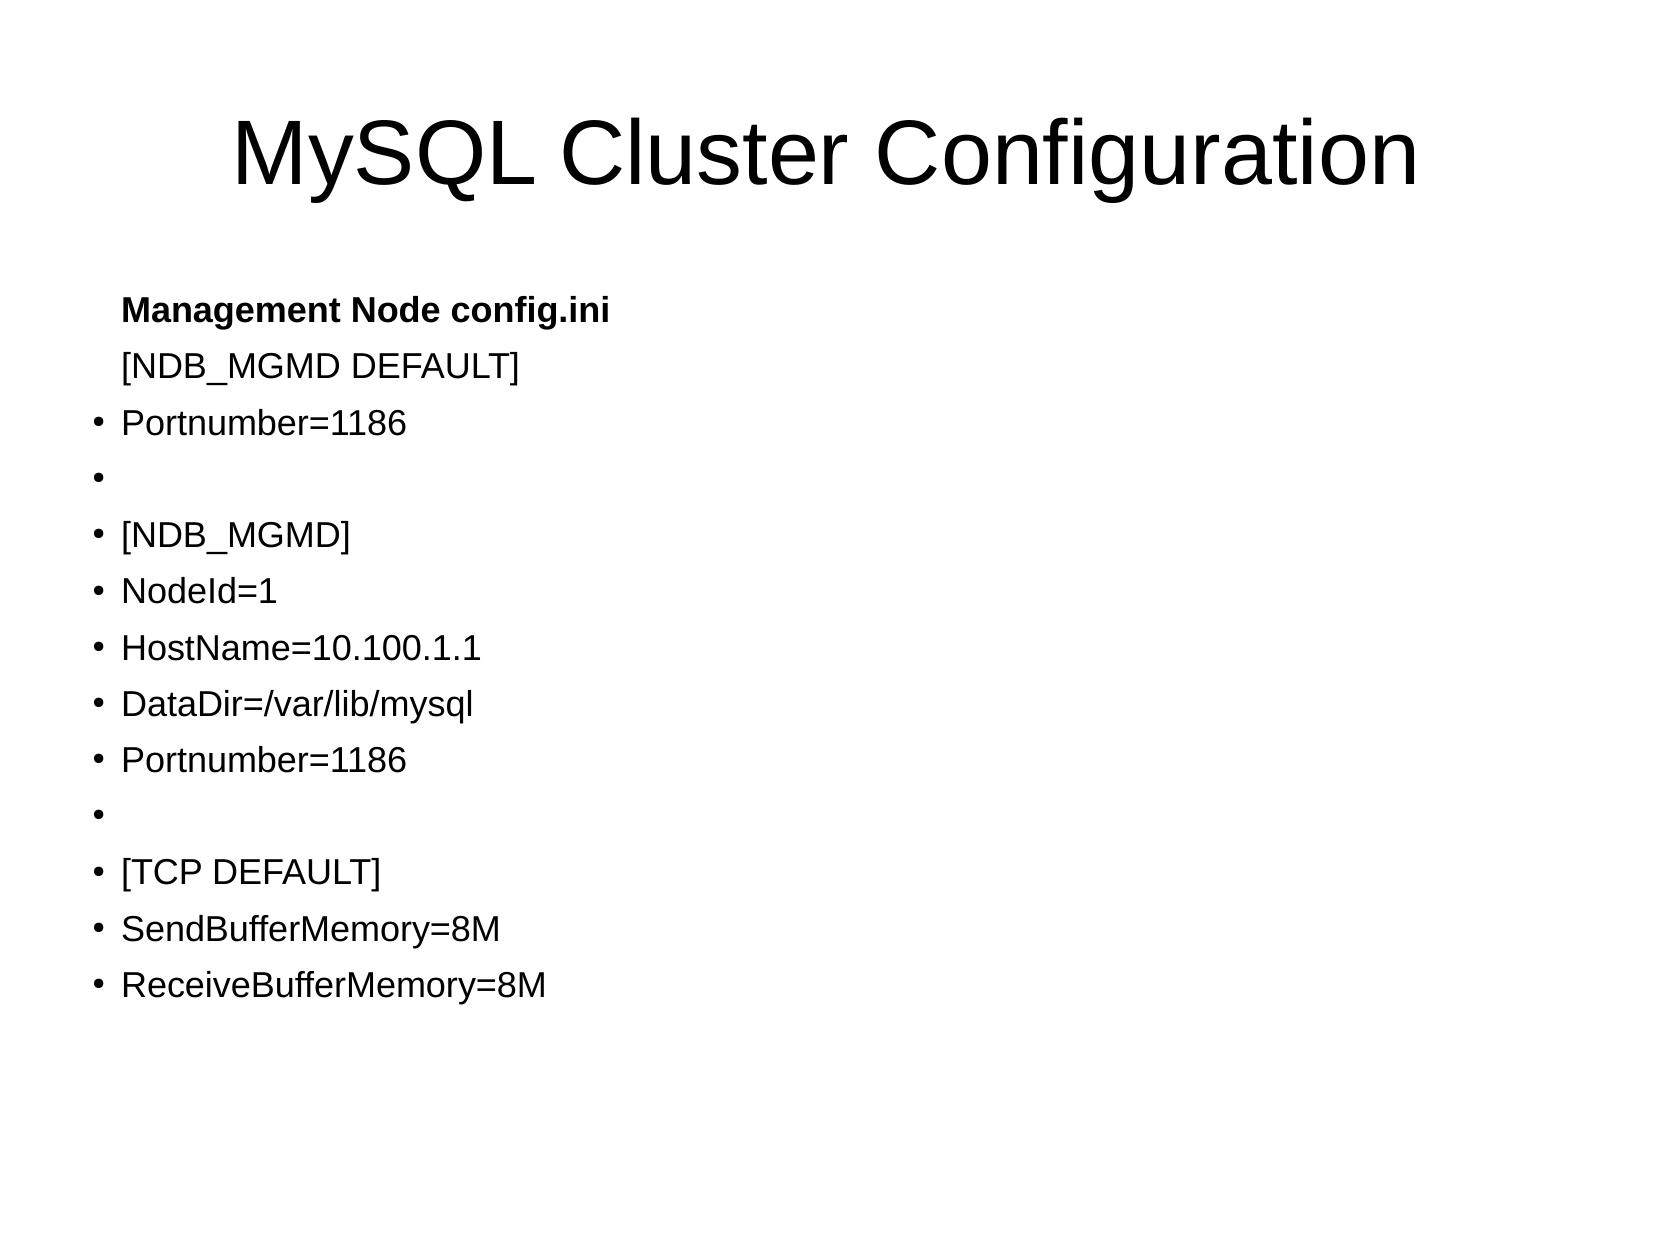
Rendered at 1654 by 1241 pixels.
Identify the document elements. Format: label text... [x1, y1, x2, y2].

title MySQL Cluster Configuration [82, 49, 1571, 257]
list Management Node config.ini [NDB_MGMD DEFAULT] Portnumber=1186 [NDB_MGMD] NodeId=1 HostName=10.100.1.1 DataDir=/var/lib/mysql Portnumber=1186 [TCP DEFAULT] SendBufferMemory=8M ReceiveBufferMemory=8M [82, 290, 1571, 1010]
